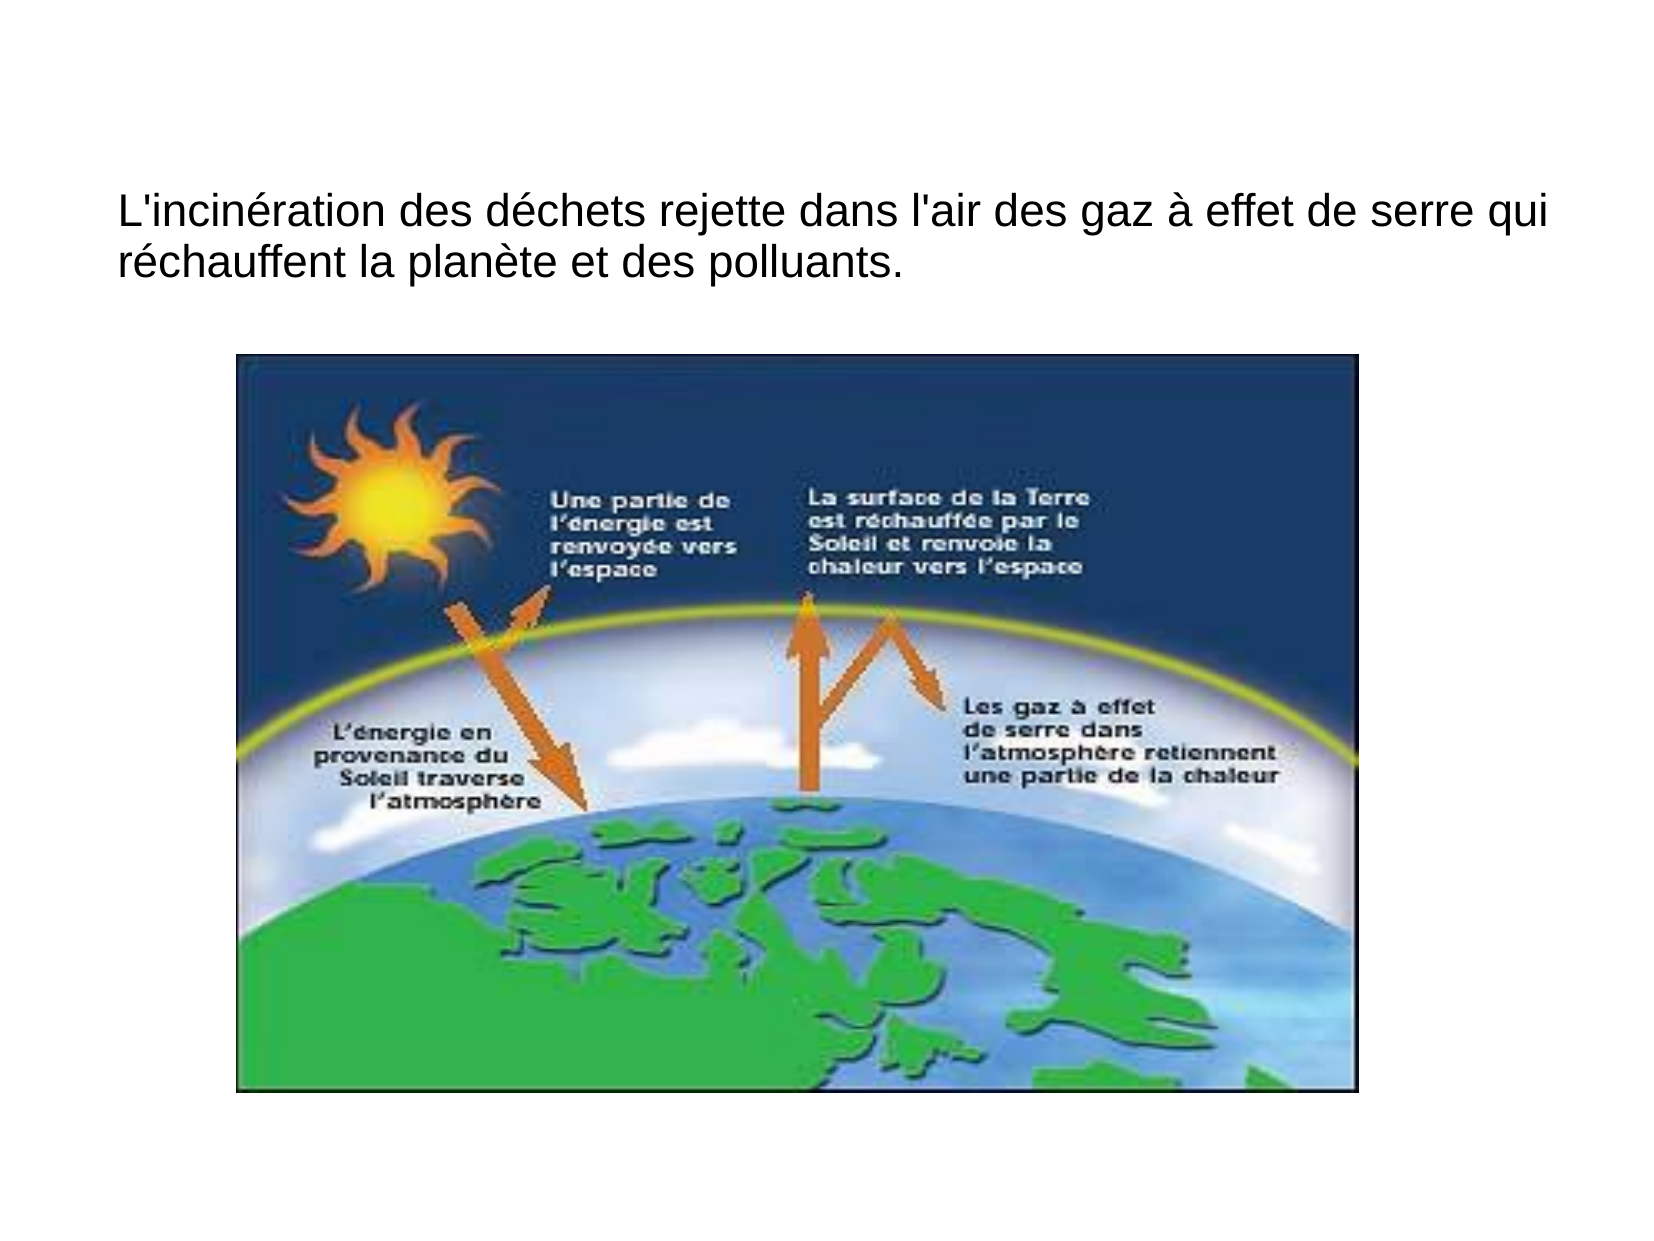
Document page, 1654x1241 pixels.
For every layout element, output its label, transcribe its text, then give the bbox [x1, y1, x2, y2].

picture [236, 354, 1359, 1093]
text_box L'incinération des déchets rejette dans l'air des gaz à effet de serre qui réchauffent la planète et des polluants. [102, 177, 1565, 295]
